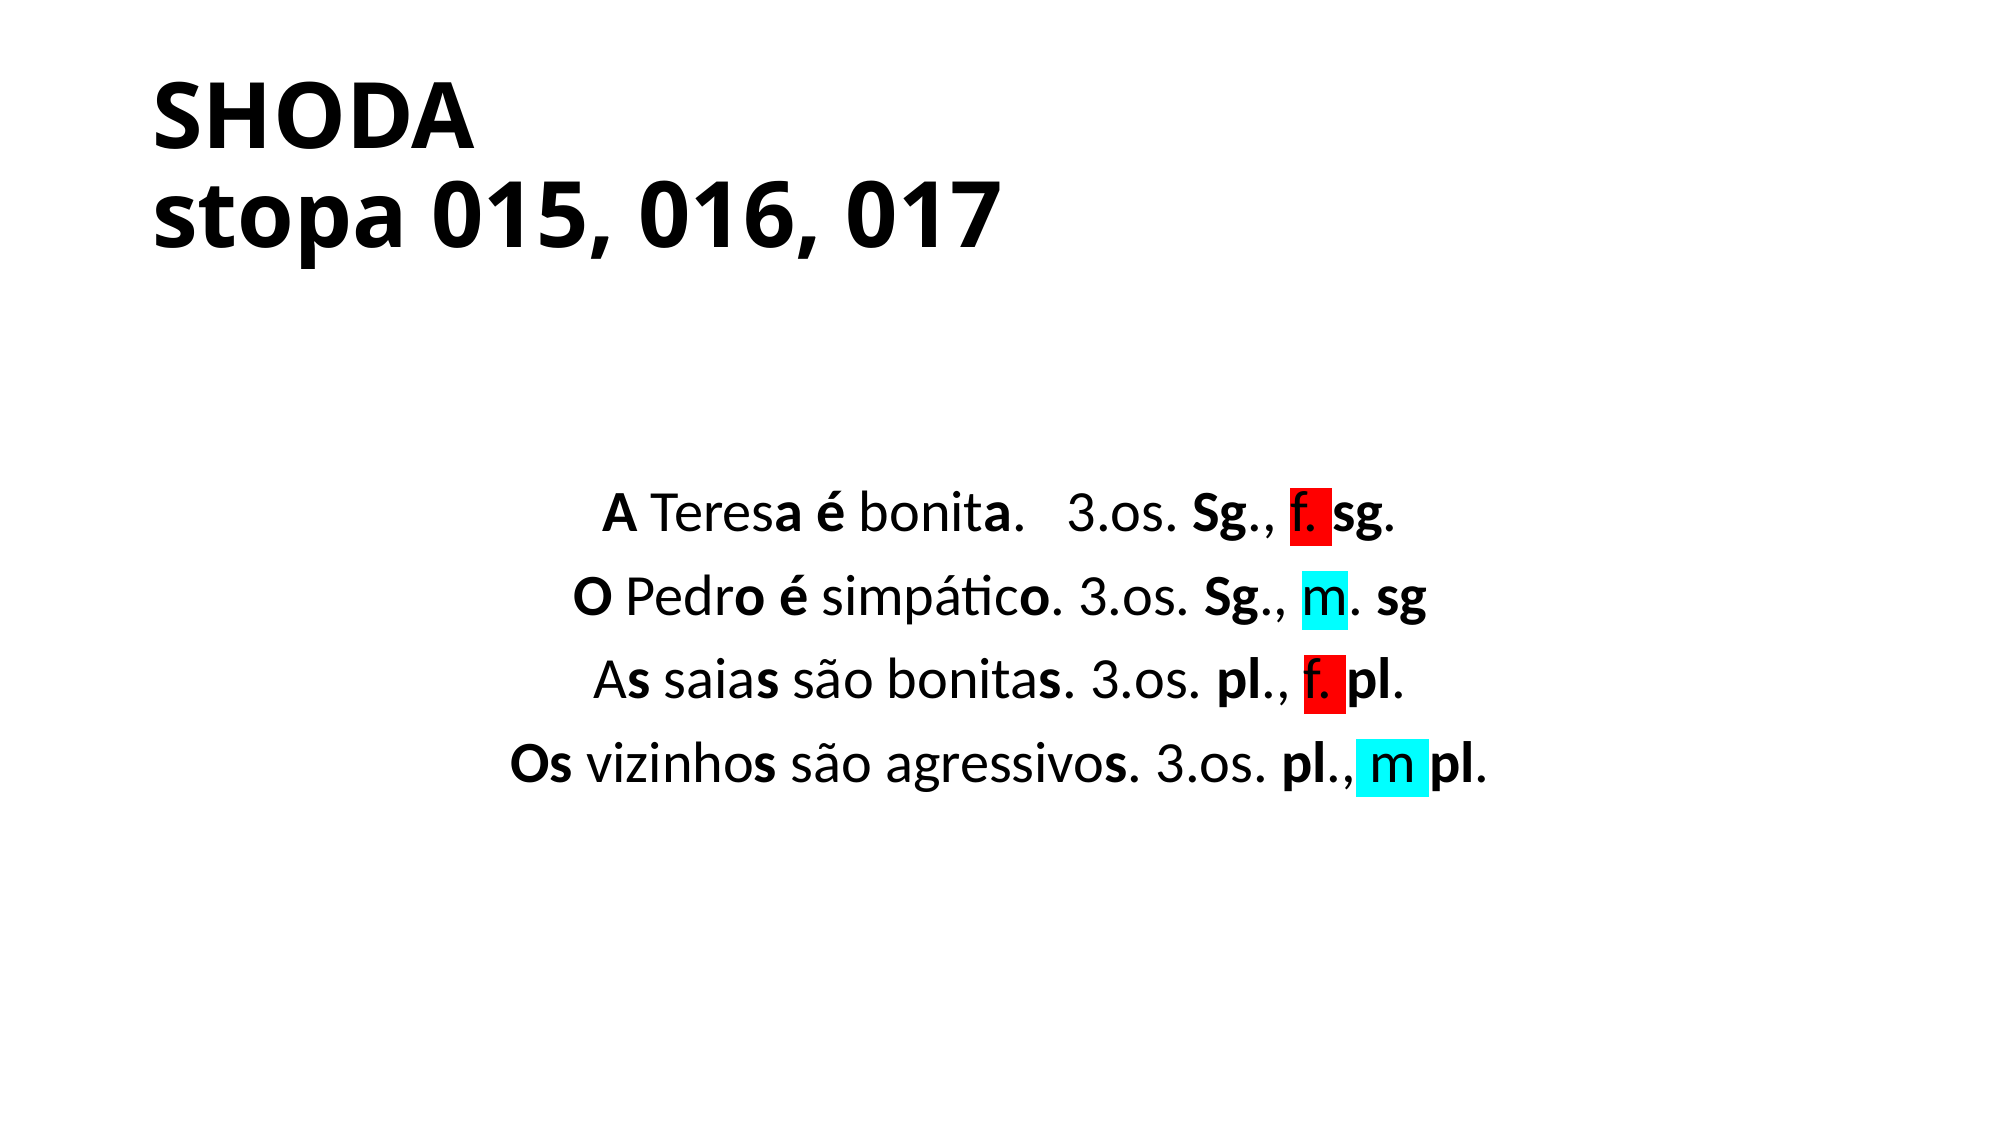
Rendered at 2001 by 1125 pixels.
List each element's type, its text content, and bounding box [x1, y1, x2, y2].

list A Teresa é bonita. 3.os. Sg., f. sg. O Pedro é simpático. 3.os. Sg., m. sg As saias são bonitas. 3.os. pl., f. pl. Os vizinhos são agressivos. 3.os. pl., m pl. [137, 299, 1863, 1014]
title SHODA stopa 015, 016, 017 [137, 59, 1863, 278]
